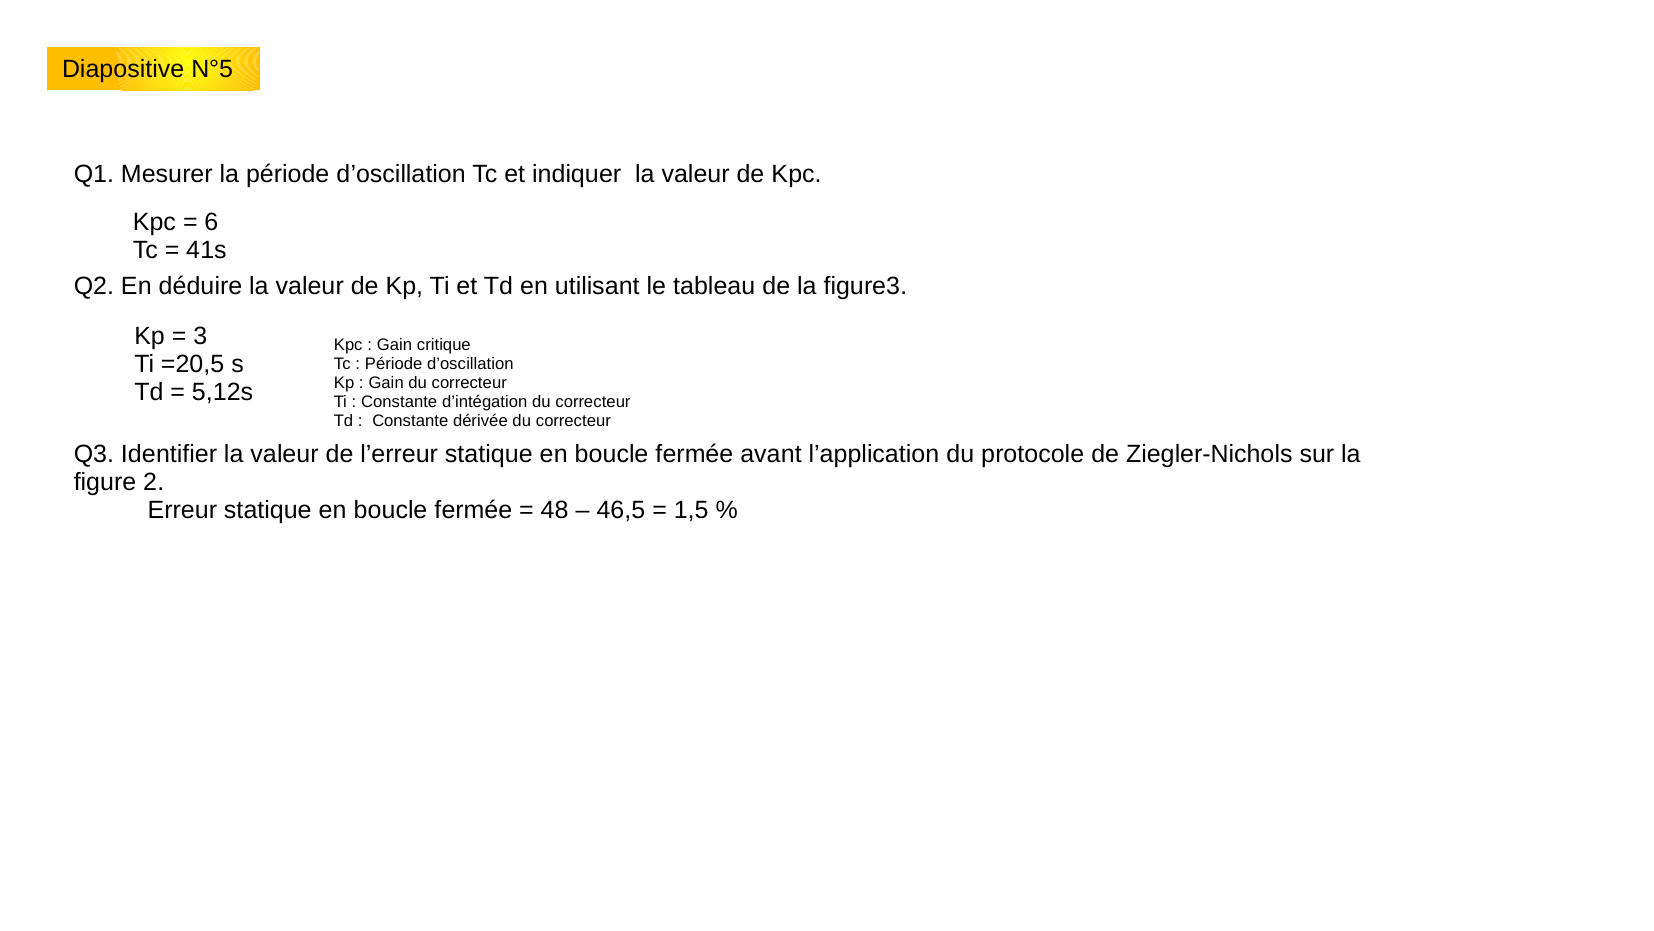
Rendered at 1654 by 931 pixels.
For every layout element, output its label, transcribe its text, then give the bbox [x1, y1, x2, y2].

text_box Kpc = 6 Tc = 41s [118, 200, 272, 272]
text_box Diapositive N°5 [47, 47, 260, 91]
text_box Q1. Mesurer la période d’oscillation Tc et indiquer la valeur de Kpc. Q2. En déduire la valeur de Kp, Ti et Td en utilisant le tableau de la figure3. Q3. Identifier la valeur de l’erreur statique en boucle fermée avant l’application du protocole de Ziegler-Nichols sur la figure 2. Erreur statique en boucle fermée = 48 – 46,5 = 1,5 % [59, 152, 1441, 532]
text_box Kpc : Gain critique Tc : Période d’oscillation Kp : Gain du correcteur Ti : Constante d’intégation du correcteur Td : Constante dérivée du correcteur [318, 328, 662, 438]
text_box Kp = 3 Ti =20,5 s Td = 5,12s [119, 314, 297, 414]
